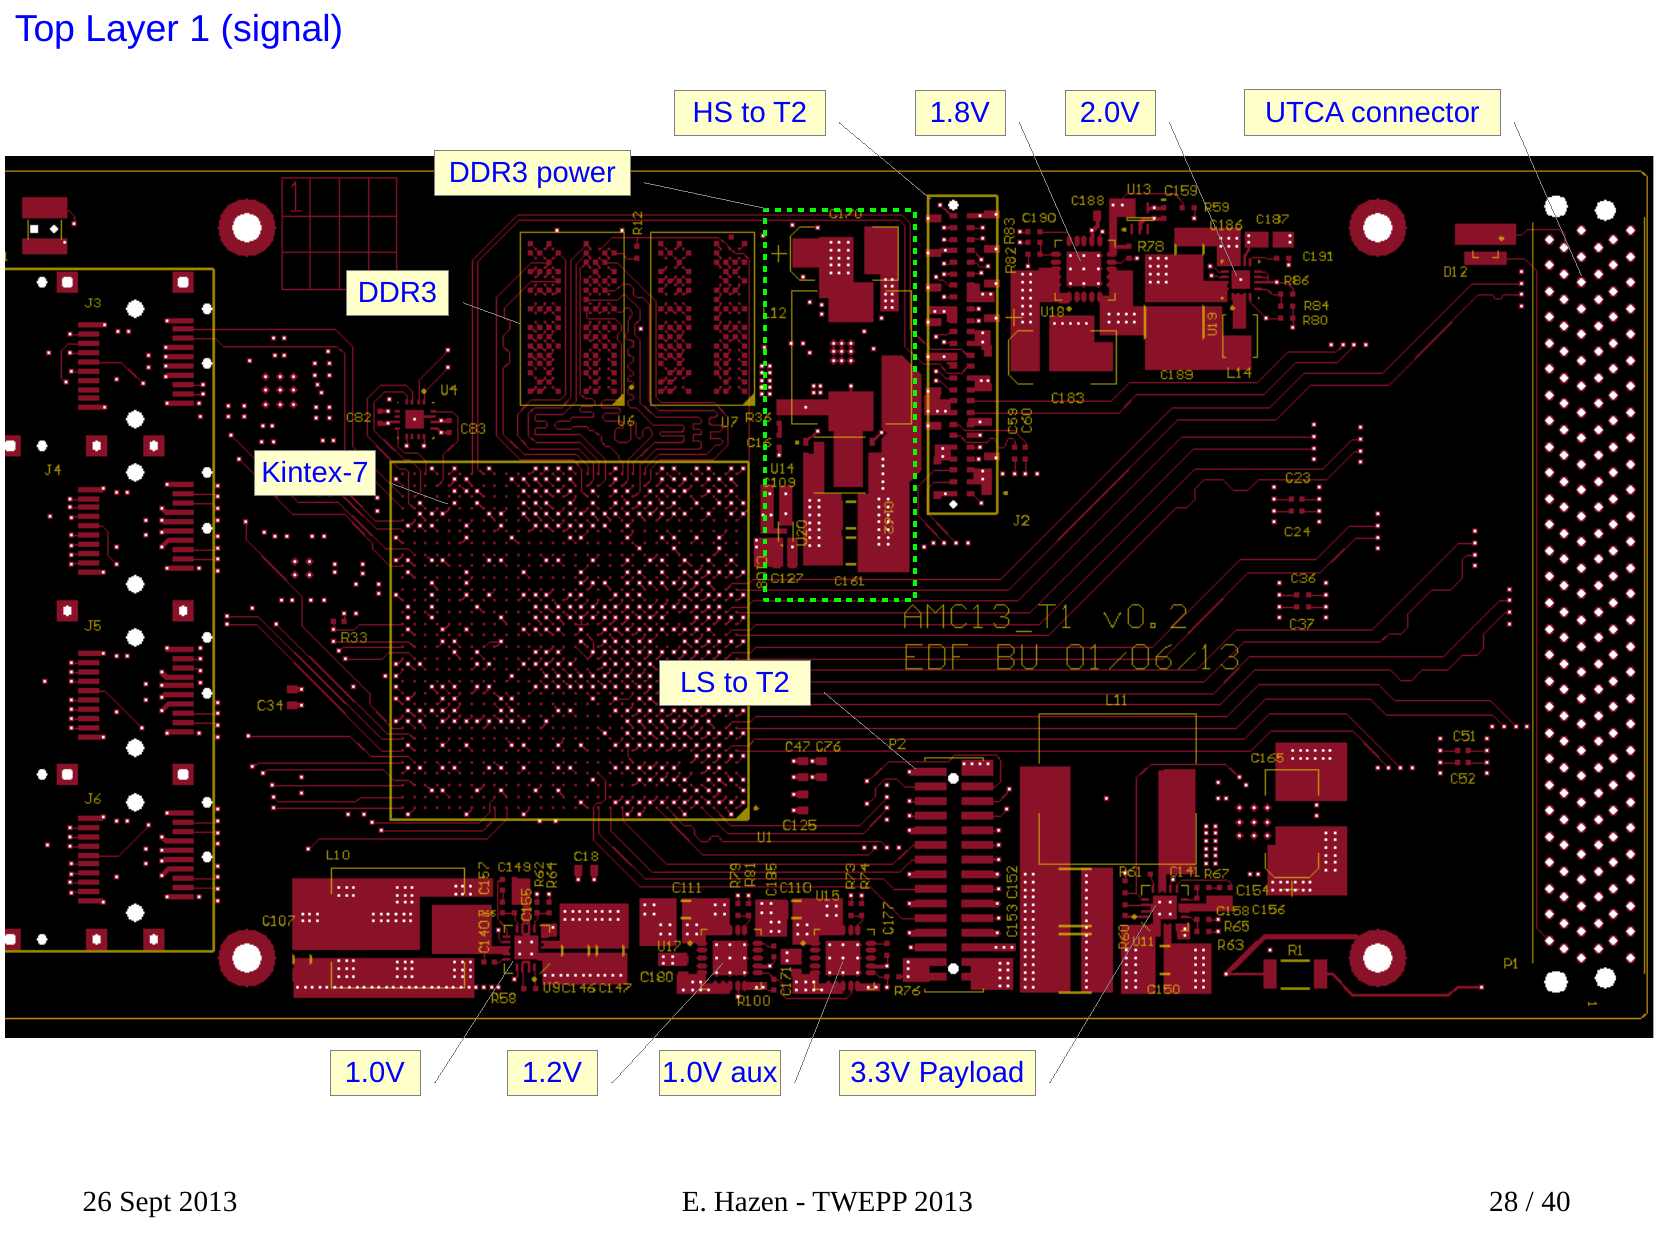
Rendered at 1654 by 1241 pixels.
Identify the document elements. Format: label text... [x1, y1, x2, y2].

text_box DDR3 power [435, 150, 630, 195]
text_box Top Layer 1 (signal) [0, 0, 359, 57]
text_box Kintex-7 [255, 450, 375, 495]
text_box HS to T2 [675, 90, 825, 135]
picture [5, 156, 1654, 1039]
text_box DDR3 [347, 270, 449, 315]
text_box 3.3V Payload [840, 1050, 1035, 1095]
text_box 1.0V aux [660, 1050, 780, 1095]
text_box LS to T2 [660, 660, 810, 705]
text_box 1.2V [507, 1050, 597, 1095]
text_box 1.8V [915, 90, 1005, 135]
text_box 1.0V [330, 1050, 420, 1095]
text_box 2.0V [1065, 90, 1155, 135]
text_box UTCA connector [1245, 90, 1500, 135]
